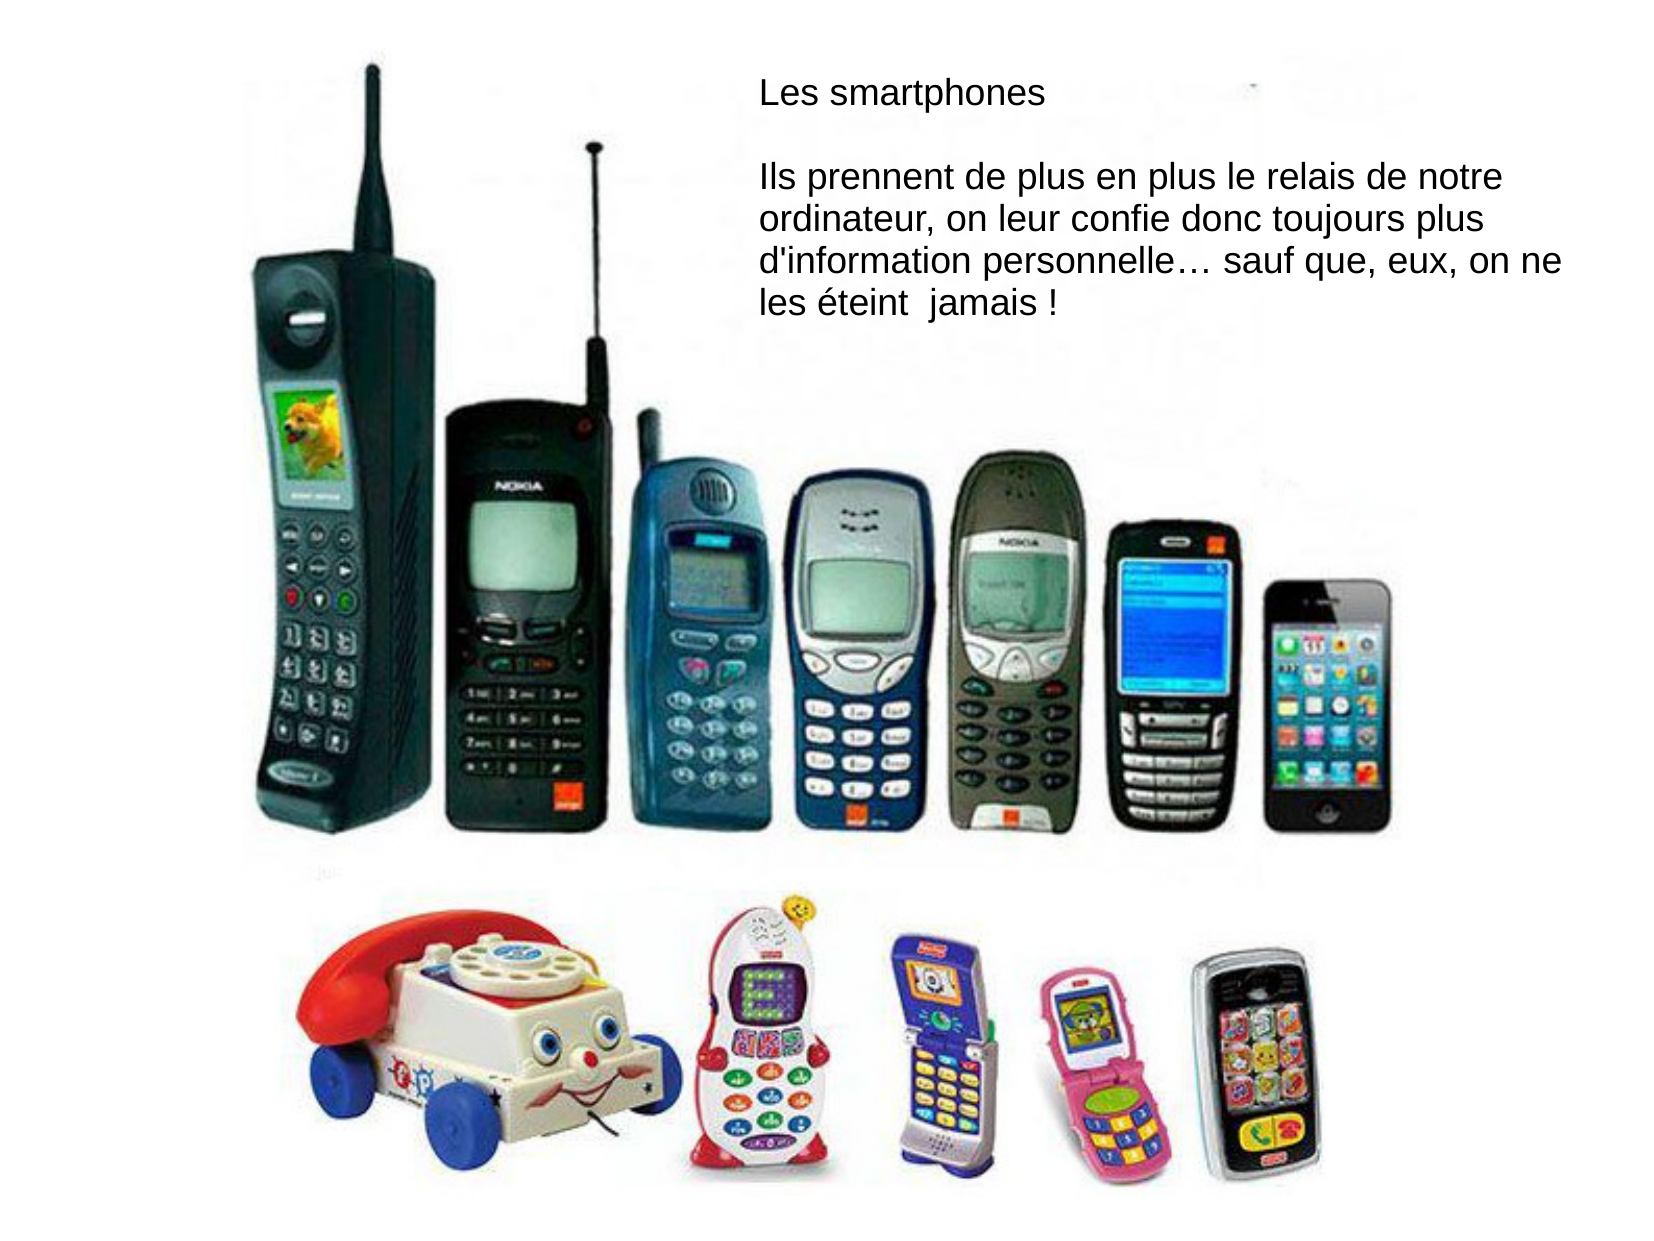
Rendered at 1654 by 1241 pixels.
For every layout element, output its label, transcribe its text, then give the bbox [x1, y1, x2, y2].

picture [242, 47, 1418, 1204]
text_box Les smartphones Ils prennent de plus en plus le relais de notre ordinateur, on leur confie donc toujours plus d'information personnelle… sauf que, eux, on ne les éteint jamais ! [744, 63, 1607, 390]
